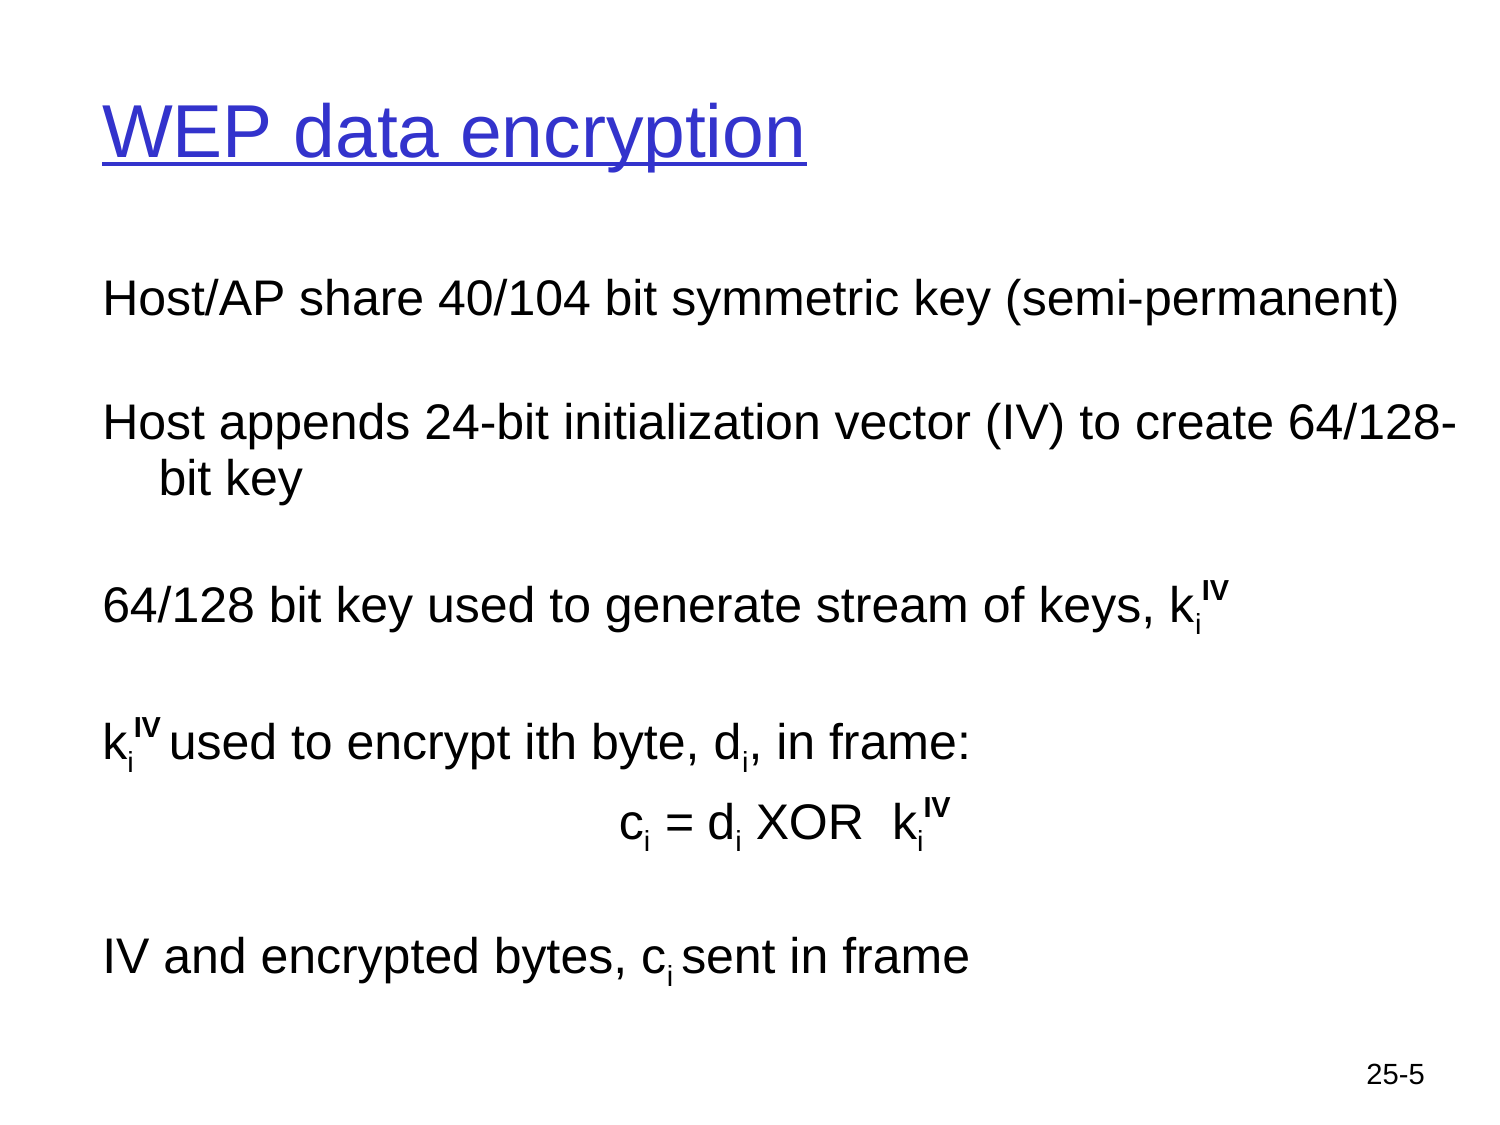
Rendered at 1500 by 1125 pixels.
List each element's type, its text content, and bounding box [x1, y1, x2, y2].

title WEP data encryption [87, 37, 1363, 225]
list Host/AP share 40/104 bit symmetric key (semi-permanent) Host appends 24-bit initialization vector (IV) to create 64/128-bit key 64/128 bit key used to generate stream of keys, kiIV kiIV used to encrypt ith byte, di, in frame: ci = di XOR kiIV IV and encrypted bytes, ci sent in frame [87, 262, 1483, 1069]
